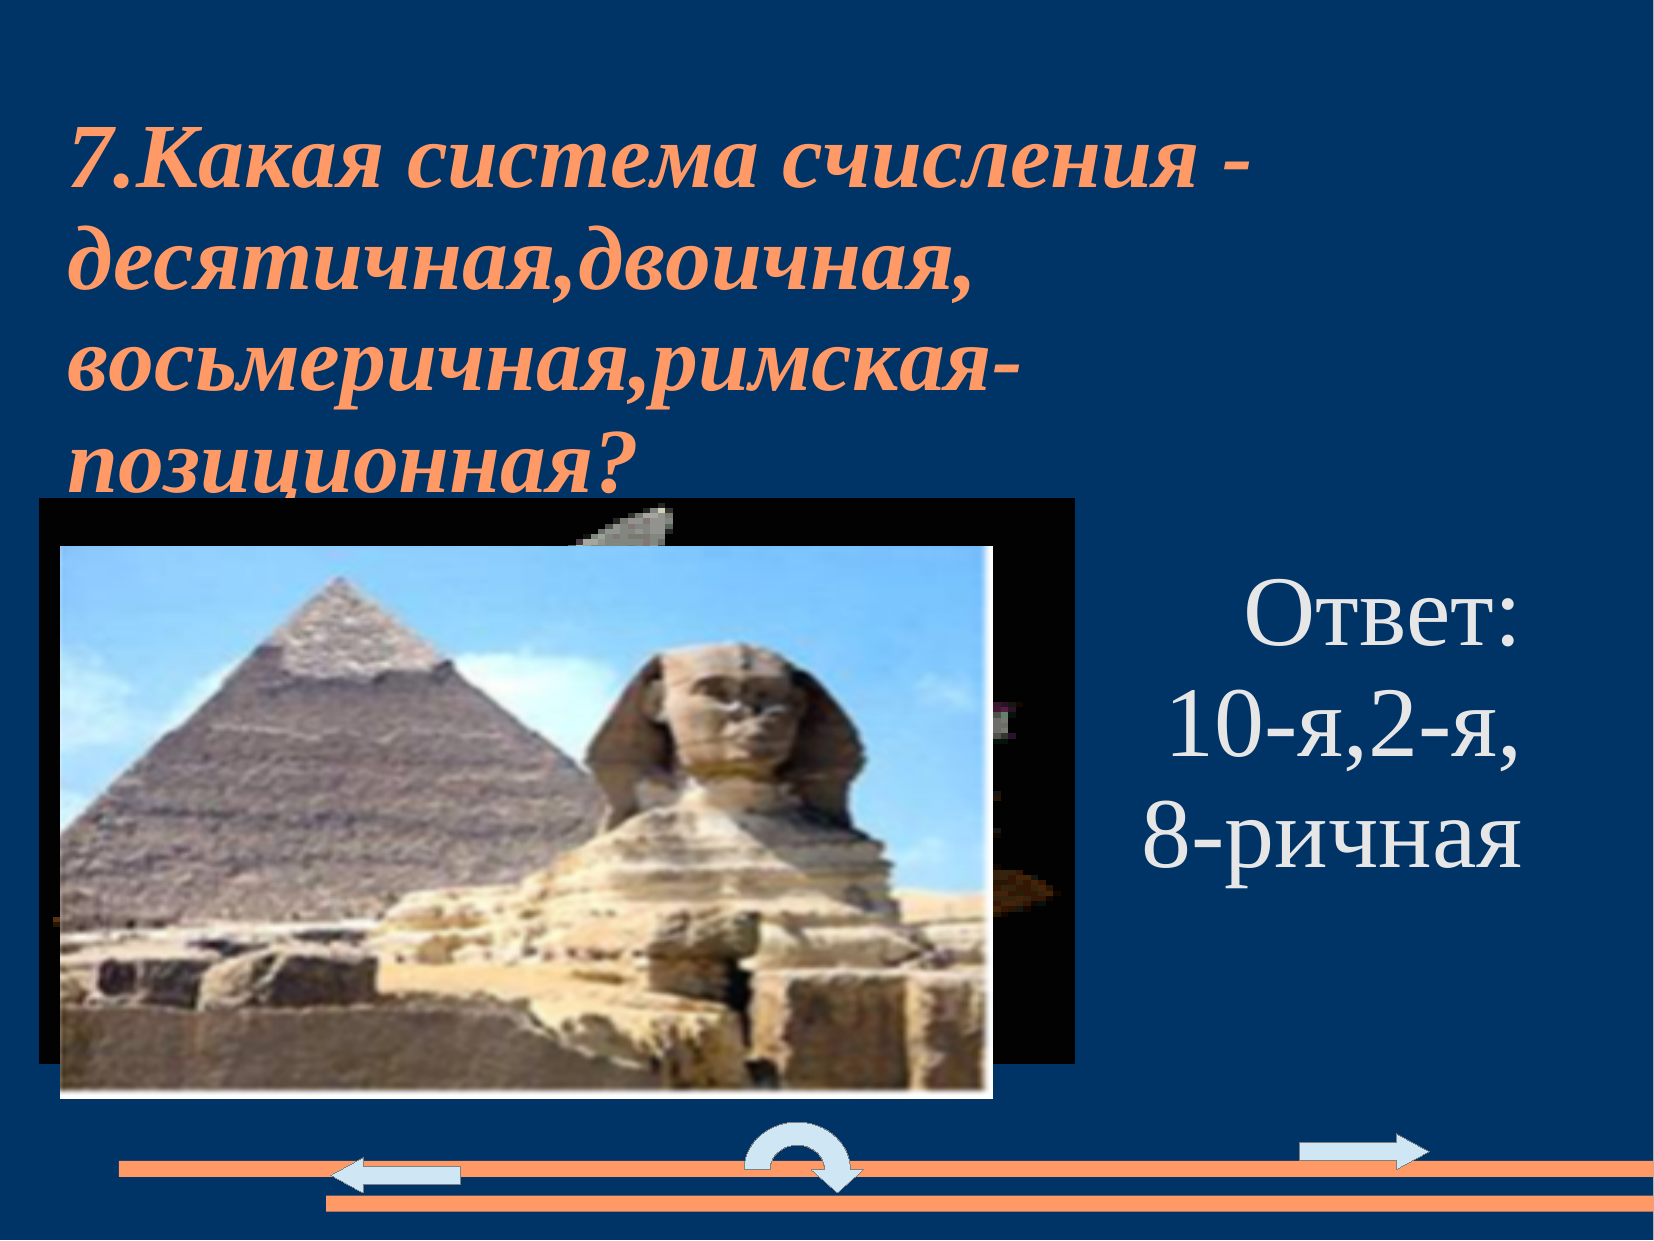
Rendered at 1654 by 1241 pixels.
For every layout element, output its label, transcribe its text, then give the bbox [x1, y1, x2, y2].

title 7.Какая система счисления -десятичная,двоичная, восьмеричная,римская-позиционная? [67, 61, 1571, 557]
text_box [330, 1157, 461, 1193]
list Ответ: 10-я,2-я, 8-ричная [67, 556, 1523, 1241]
text_box [744, 1122, 864, 1193]
picture [35, 496, 1075, 1099]
text_box [1299, 1133, 1430, 1170]
